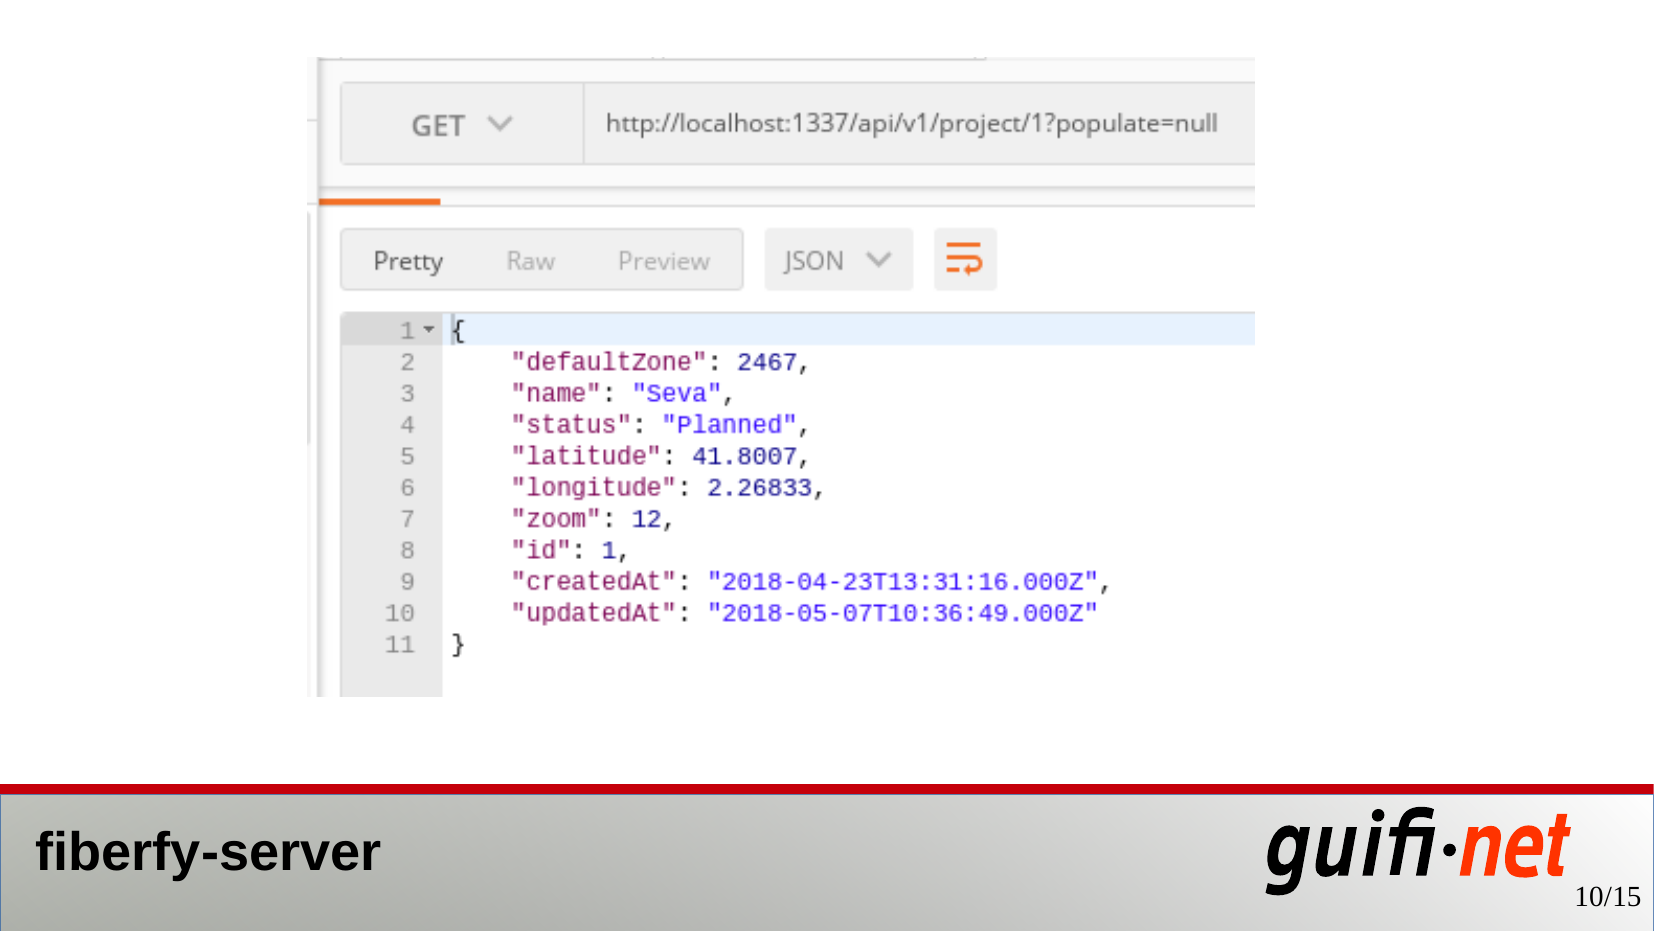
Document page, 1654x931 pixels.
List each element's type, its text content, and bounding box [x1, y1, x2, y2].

picture [307, 57, 1255, 697]
title fiberfy-server [35, 804, 1182, 898]
